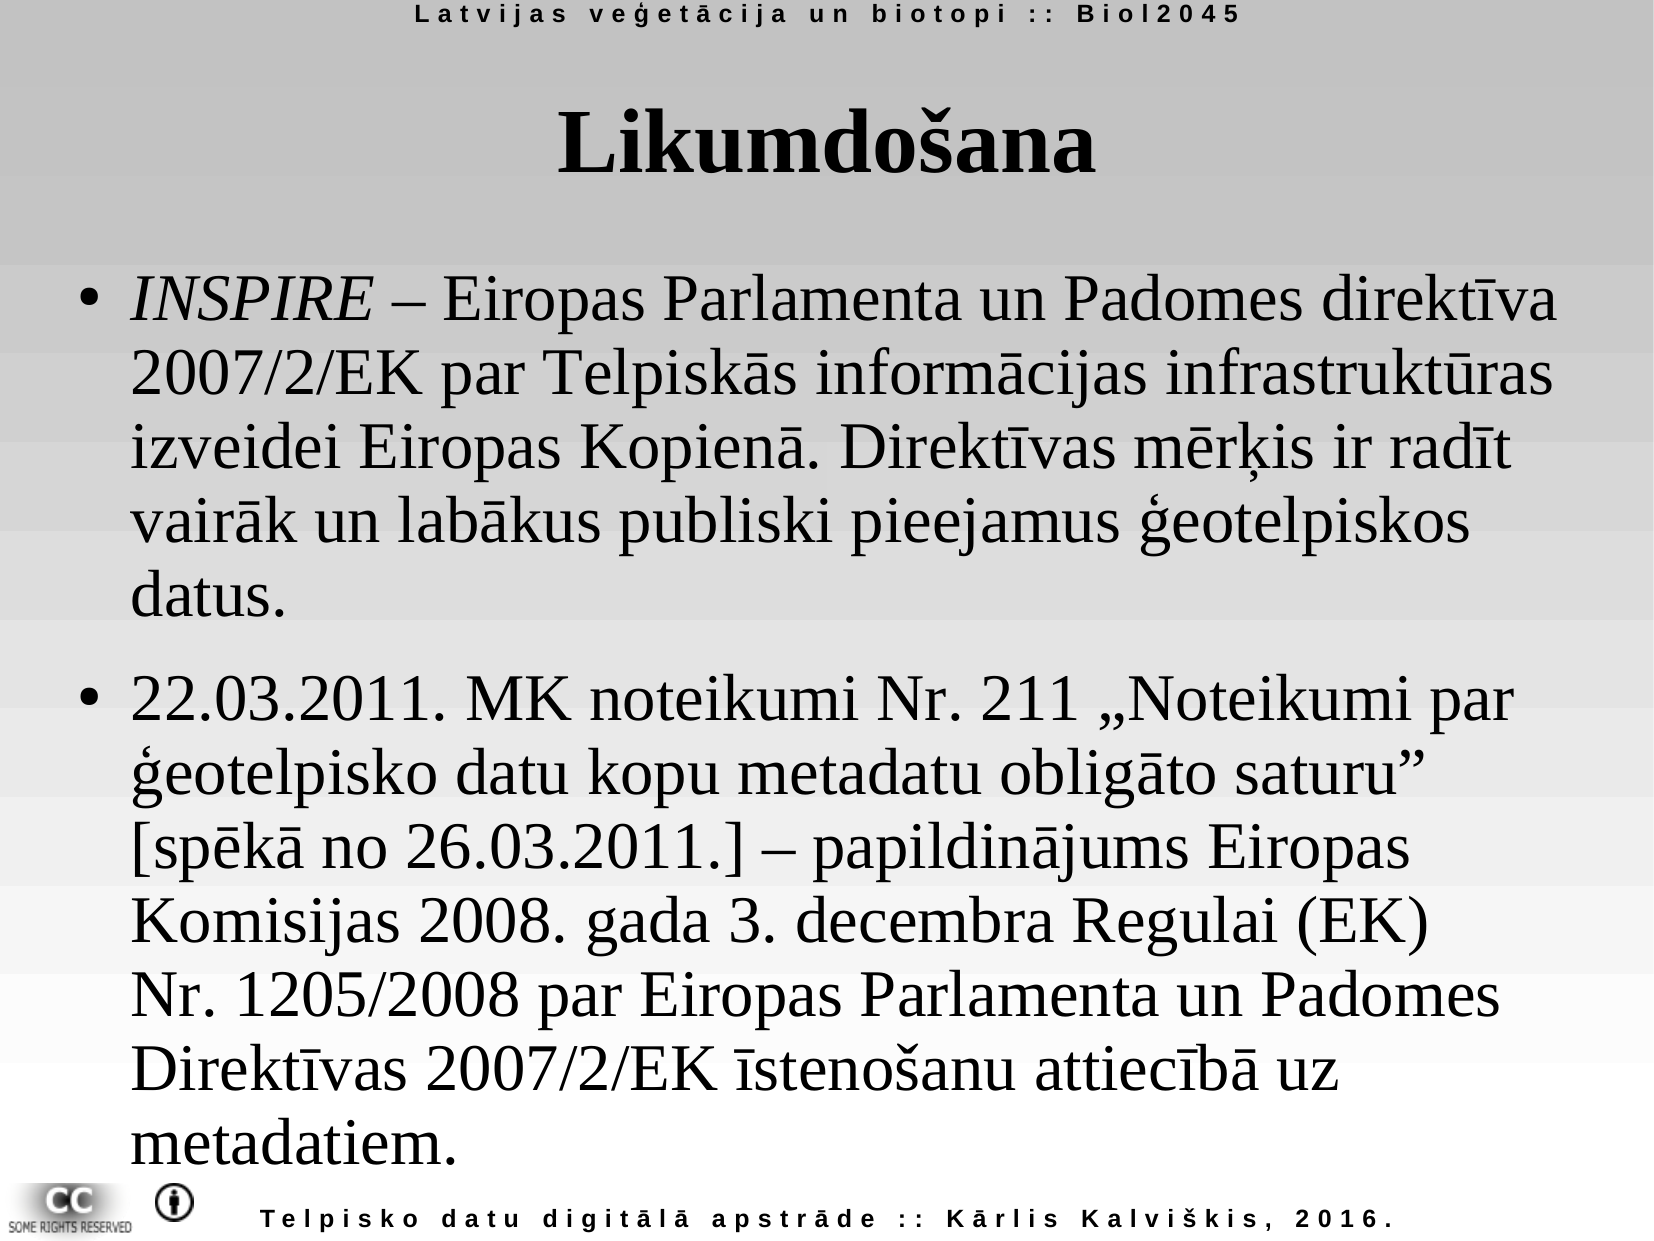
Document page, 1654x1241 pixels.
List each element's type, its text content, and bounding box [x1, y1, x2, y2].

picture [0, 0, 1654, 1241]
list INSPIRE – Eiropas Parlamenta un Padomes direktīva 2007/2/EK par Telpiskās informācijas infrastruktūras izveidei Eiropas Kopienā. Direktīvas mērķis ir radīt vairāk un labākus publiski pieejamus ģeotelpiskos datus. 22.03.2011. MK noteikumi Nr. 211 „Noteikumi par ģeotelpisko datu kopu metadatu obligāto saturu” [spēkā no 26.03.2011.] – papildinājums Eiropas Komisijas 2008. gada 3. decembra Regulai (EK) Nr. 1205/2008 par Eiropas Parlamenta un Padomes Direktīvas 2007/2/EK īstenošanu attiecībā uz metadatiem. [59, 261, 1596, 1180]
title Likumdošana [59, 37, 1596, 246]
